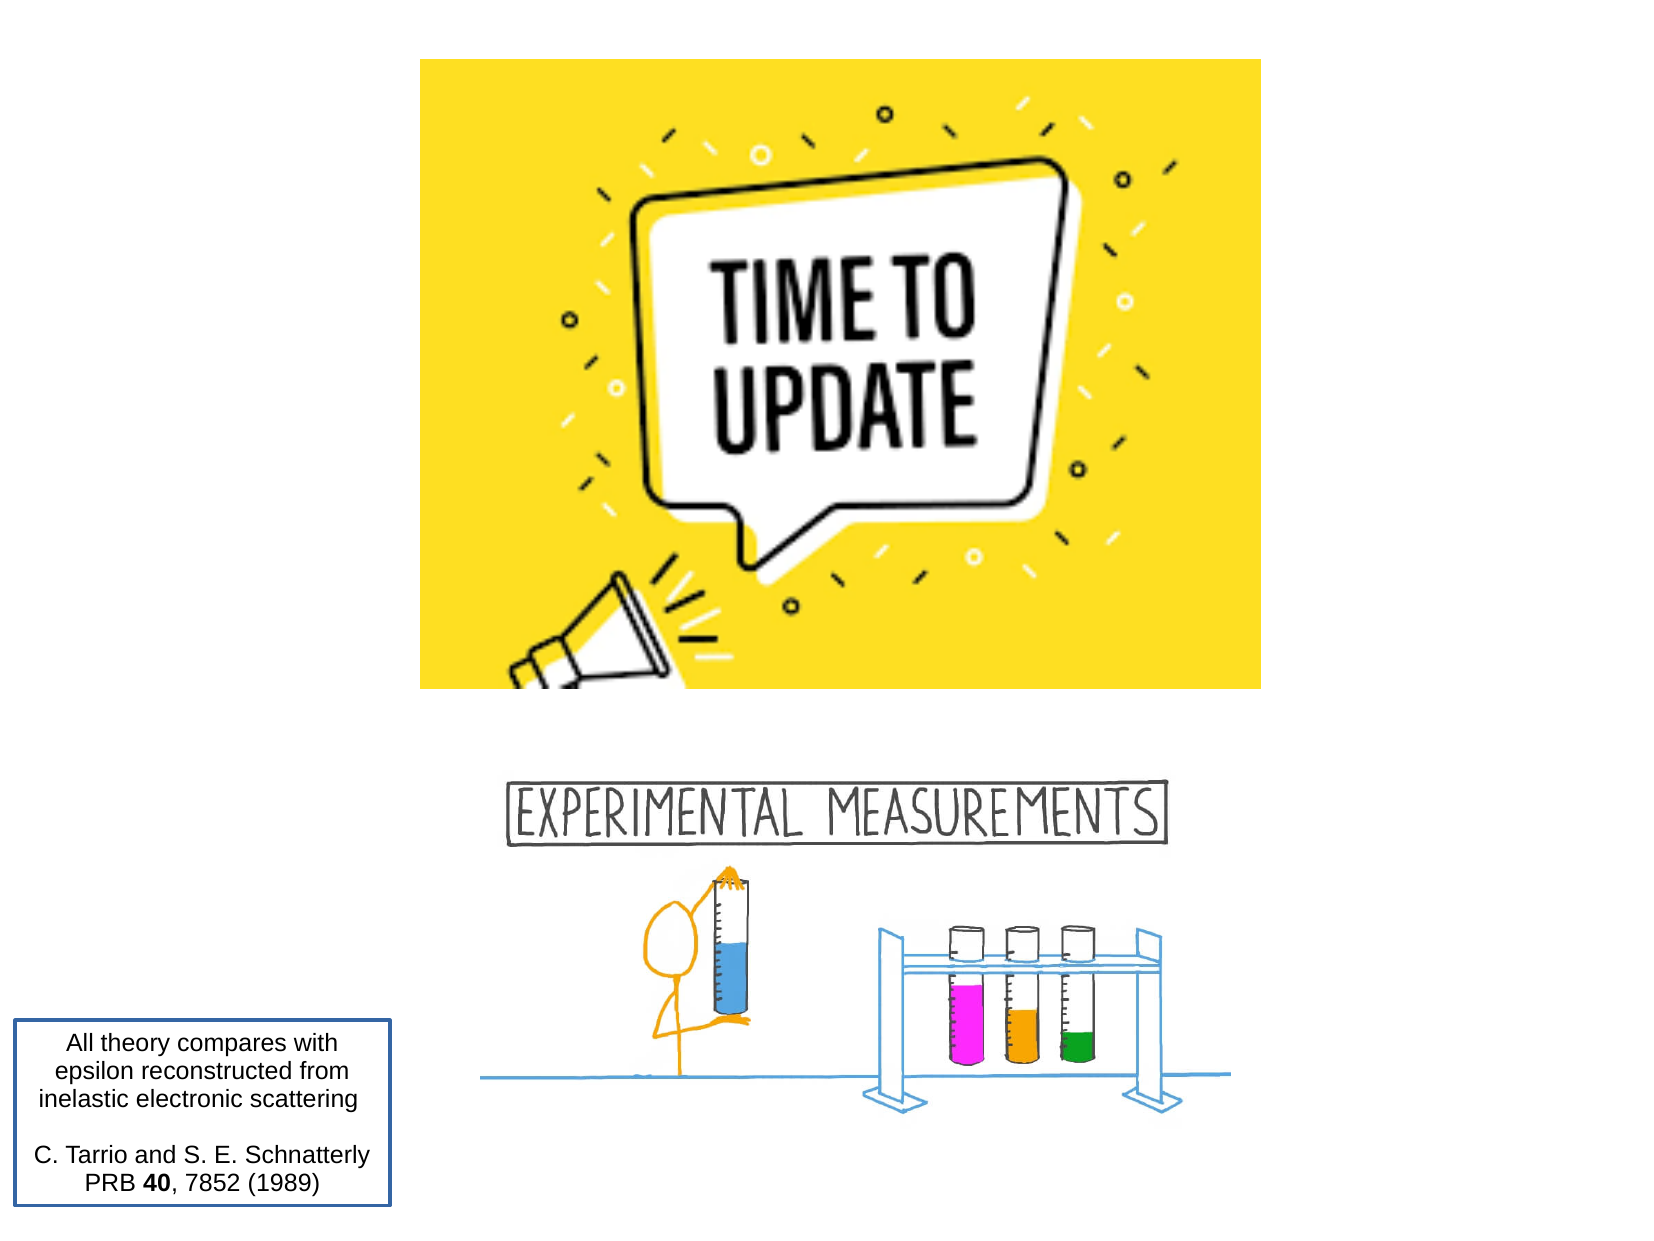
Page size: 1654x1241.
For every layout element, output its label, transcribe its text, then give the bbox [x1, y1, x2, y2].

picture [480, 764, 1231, 1187]
text_box All theory compares with epsilon reconstructed from inelastic electronic scattering C. Tarrio and S. E. Schnatterly PRB 40, 7852 (1989) [15, 1020, 391, 1206]
picture [420, 59, 1261, 689]
